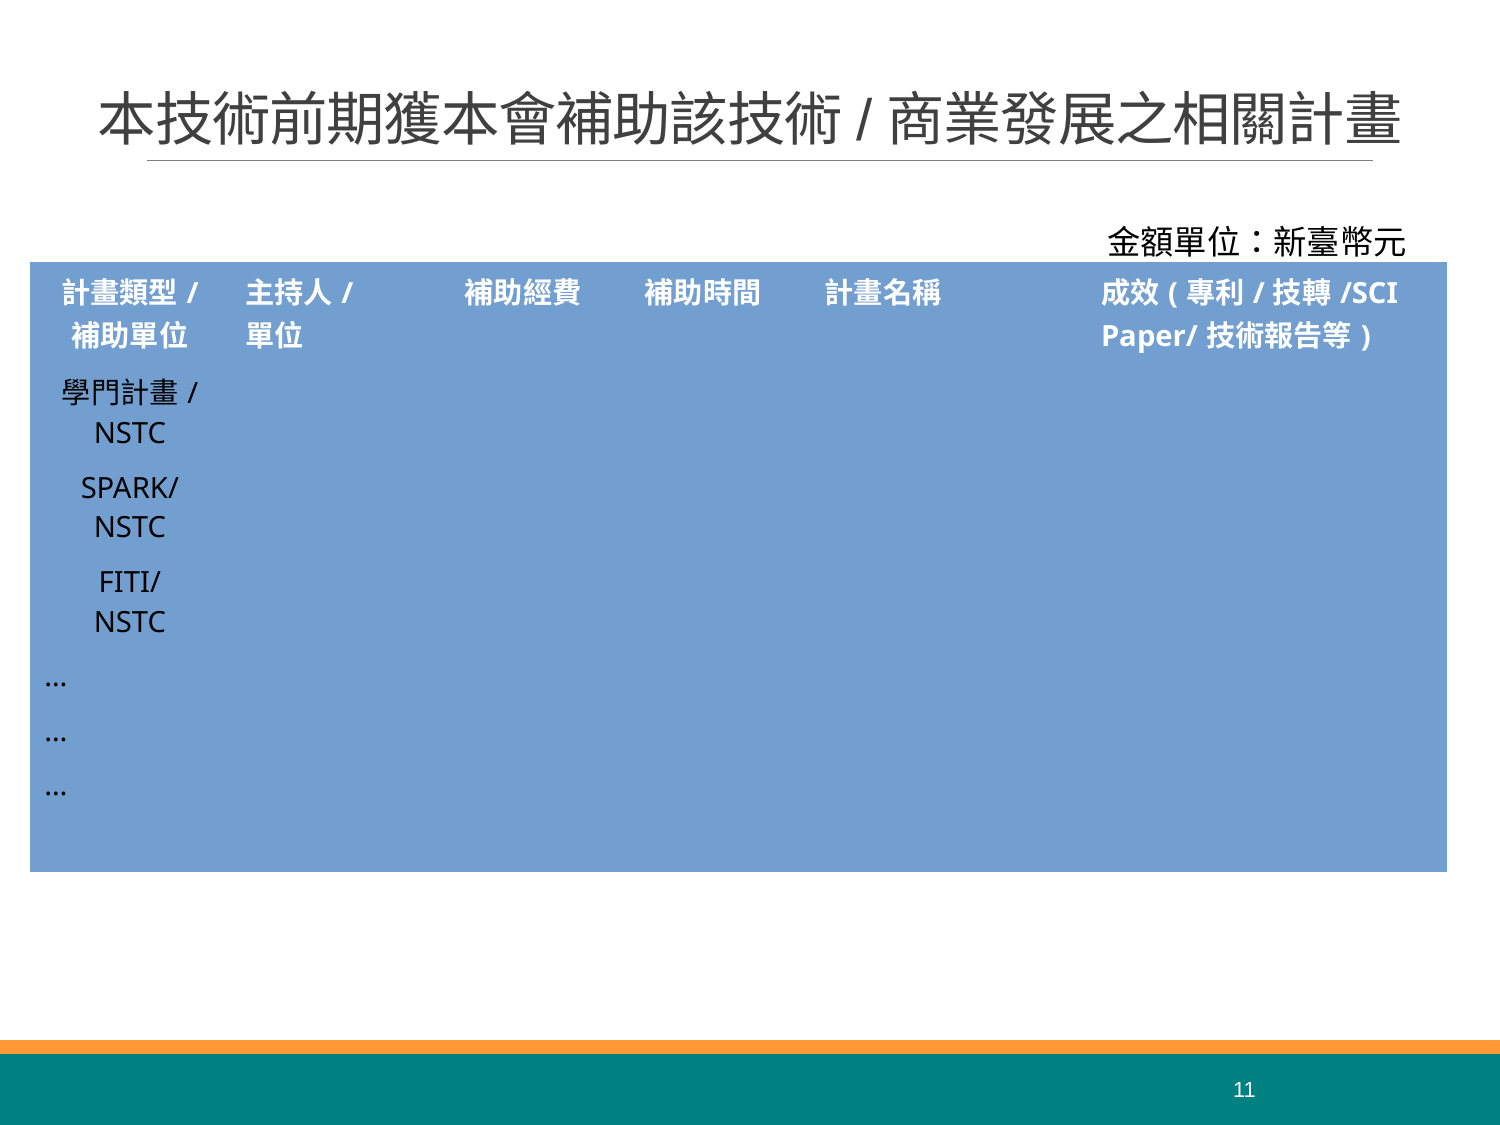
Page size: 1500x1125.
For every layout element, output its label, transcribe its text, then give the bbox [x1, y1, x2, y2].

table_cell [230, 757, 450, 812]
table_header 補助經費 [450, 262, 630, 362]
text_box 金額單位：新臺幣元 [1093, 208, 1422, 262]
table_cell [630, 362, 810, 459]
table_cell [810, 554, 1086, 648]
table_cell [230, 812, 450, 872]
table_cell [810, 648, 1086, 703]
table_cell [1086, 459, 1447, 554]
table_cell [630, 648, 810, 703]
table_cell [810, 757, 1086, 812]
table_cell … [30, 703, 230, 757]
table_cell [230, 459, 450, 554]
title 本技術前期獲本會補助該技術/商業發展之相關計畫 [29, 0, 1471, 160]
table_header 主持人/ 單位 [230, 262, 450, 362]
table_cell [1086, 703, 1447, 757]
table_cell [1086, 757, 1447, 812]
table_cell [810, 459, 1086, 554]
table_cell [450, 757, 630, 812]
table_cell [630, 459, 810, 554]
table_cell … [30, 757, 230, 812]
table_header 成效(專利/技轉/SCI Paper/技術報告等) [1086, 262, 1447, 362]
table_cell [1086, 812, 1447, 872]
text_box [1218, 1059, 1380, 1120]
table_cell [450, 362, 630, 459]
table_header 計畫類型/ 補助單位 [30, 262, 230, 362]
table_cell [810, 362, 1086, 459]
table_cell [450, 812, 630, 872]
table_cell [450, 554, 630, 648]
table_cell [630, 757, 810, 812]
table_cell [230, 648, 450, 703]
table_cell [230, 703, 450, 757]
table_cell [230, 554, 450, 648]
table_header 計畫名稱 [810, 262, 1086, 362]
table_cell [1086, 554, 1447, 648]
table_cell [230, 362, 450, 459]
table_cell [1086, 648, 1447, 703]
table_cell [630, 812, 810, 872]
table_cell [630, 703, 810, 757]
table_cell [450, 648, 630, 703]
table_cell … [30, 648, 230, 703]
table_cell [630, 554, 810, 648]
table_cell [450, 459, 630, 554]
table_cell [450, 703, 630, 757]
table_header 補助時間 [630, 262, 810, 362]
table_cell [30, 812, 230, 872]
table_cell SPARK/ NSTC [30, 459, 230, 554]
table_cell [1086, 362, 1447, 459]
table_cell FITI/ NSTC [30, 554, 230, 648]
table_cell [810, 812, 1086, 872]
table_cell 學門計畫/ NSTC [30, 362, 230, 459]
table_cell [810, 703, 1086, 757]
